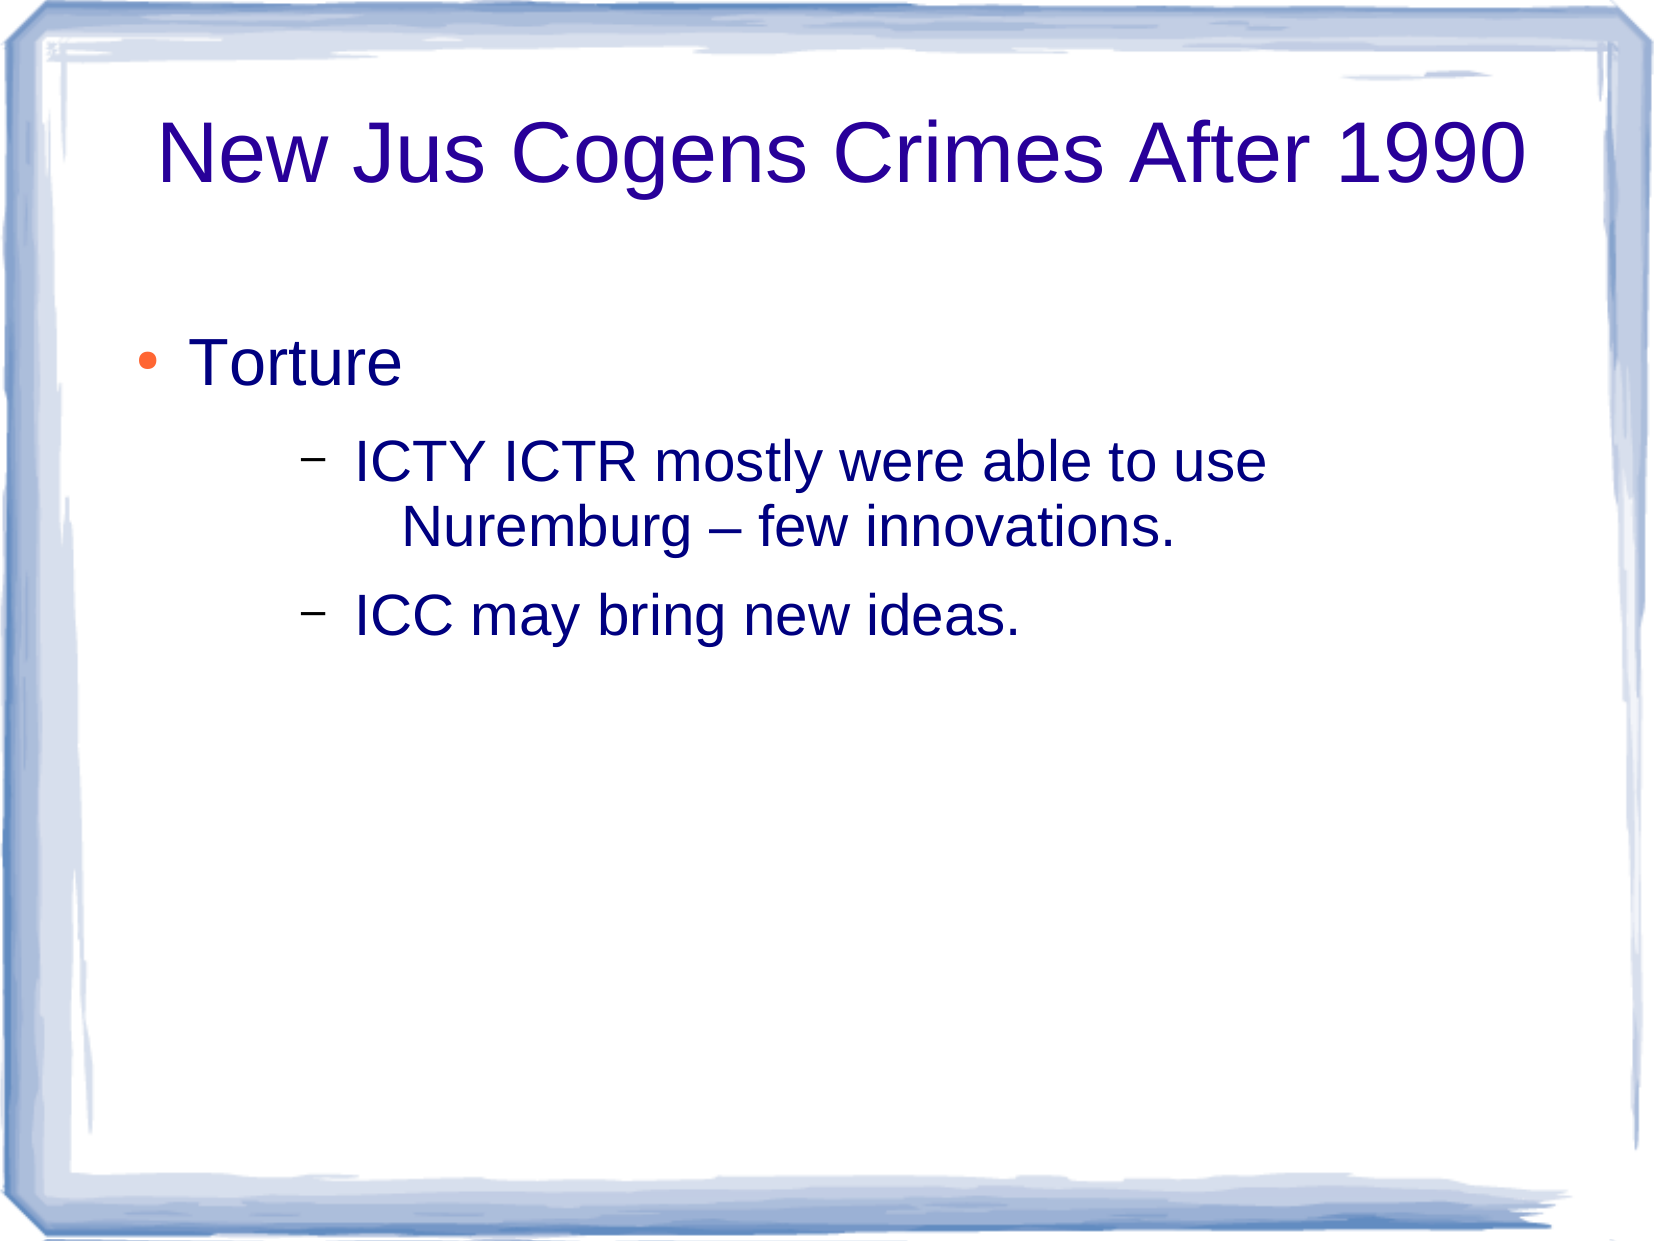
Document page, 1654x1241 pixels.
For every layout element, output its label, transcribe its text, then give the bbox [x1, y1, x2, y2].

picture [0, 0, 1654, 1241]
title New Jus Cogens Crimes After 1990 [82, 49, 1571, 257]
list Torture ICTY ICTR mostly were able to use Nuremburg – few innovations. ICC may bring new ideas. [118, 324, 1571, 1004]
